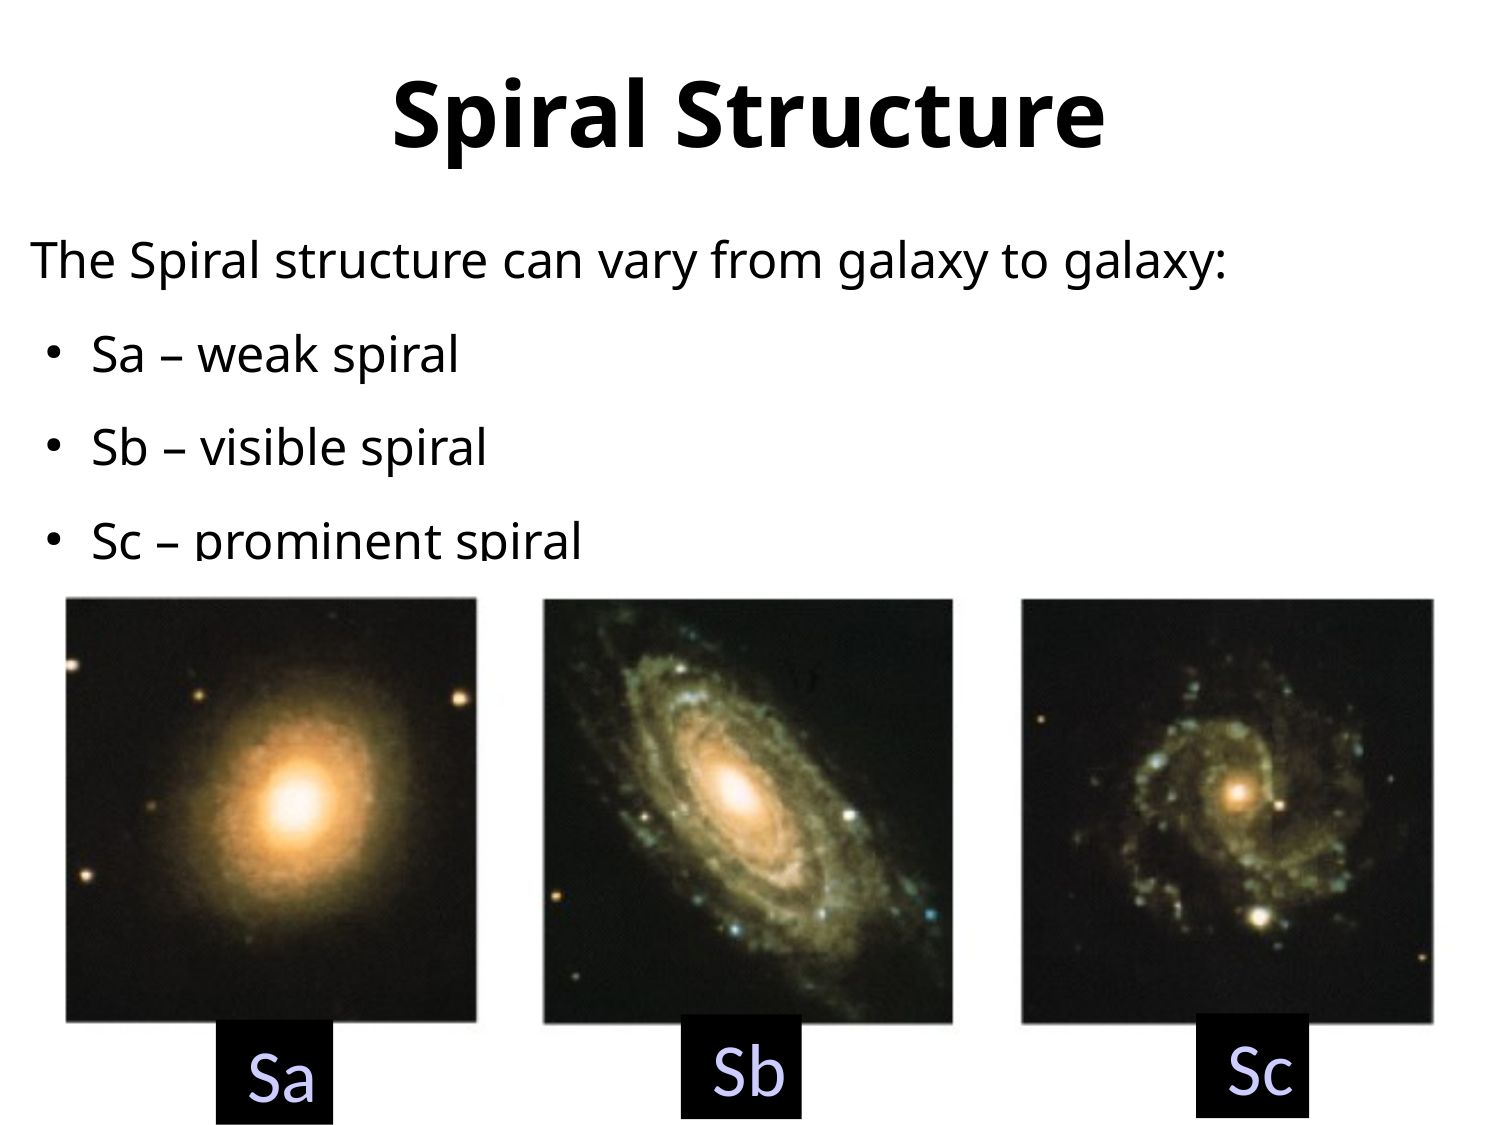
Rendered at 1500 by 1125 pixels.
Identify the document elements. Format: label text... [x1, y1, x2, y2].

title Spiral Structure [30, 29, 1471, 196]
text_box Sa [215, 1019, 334, 1125]
picture [30, 561, 1471, 1109]
list The Spiral structure can vary from galaxy to galaxy: Sa – weak spiral Sb – visible spiral Sc – prominent spiral [30, 224, 1471, 561]
text_box Sc [1196, 1013, 1310, 1119]
text_box Sb [680, 1014, 802, 1120]
